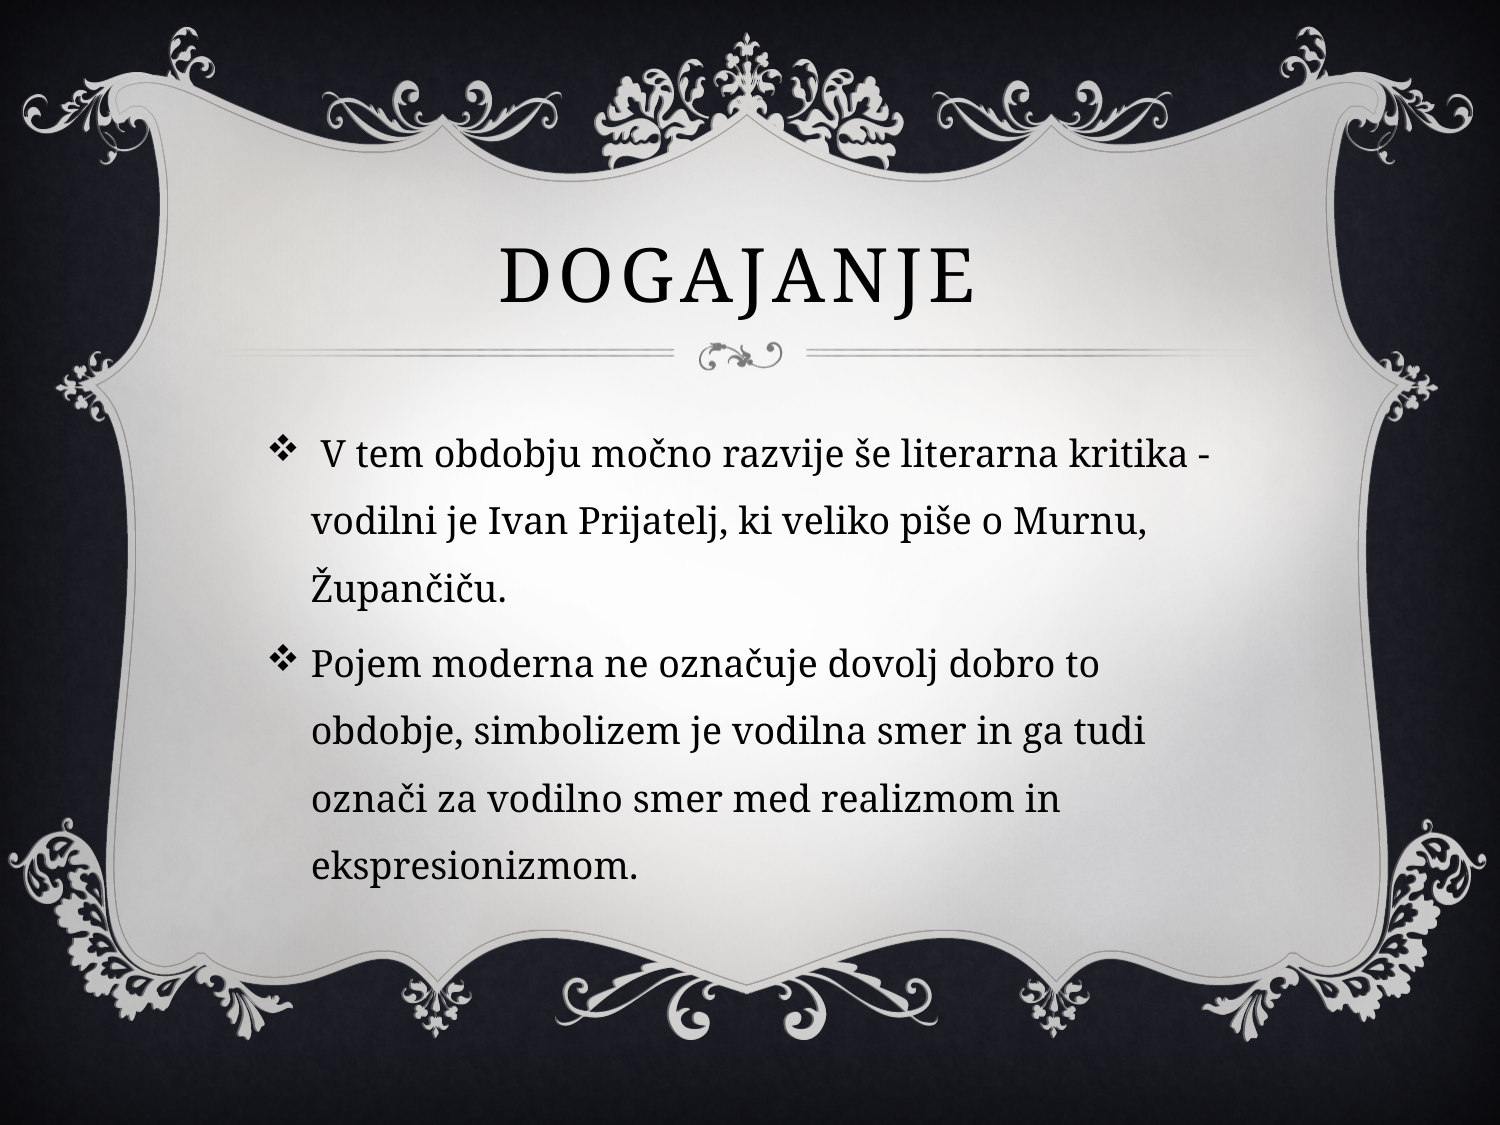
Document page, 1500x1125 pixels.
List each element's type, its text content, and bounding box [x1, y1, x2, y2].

picture [0, 0, 1500, 1125]
list V tem obdobju močno razvije še literarna kritika - vodilni je Ivan Prijatelj, ki veliko piše o Murnu, Župančiču. Pojem moderna ne označuje dovolj dobro to obdobje, simbolizem je vodilna smer in ga tudi označi za vodilno smer med realizmom in ekspresionizmom. [225, 399, 1275, 900]
title Dogajanje [225, 212, 1275, 325]
